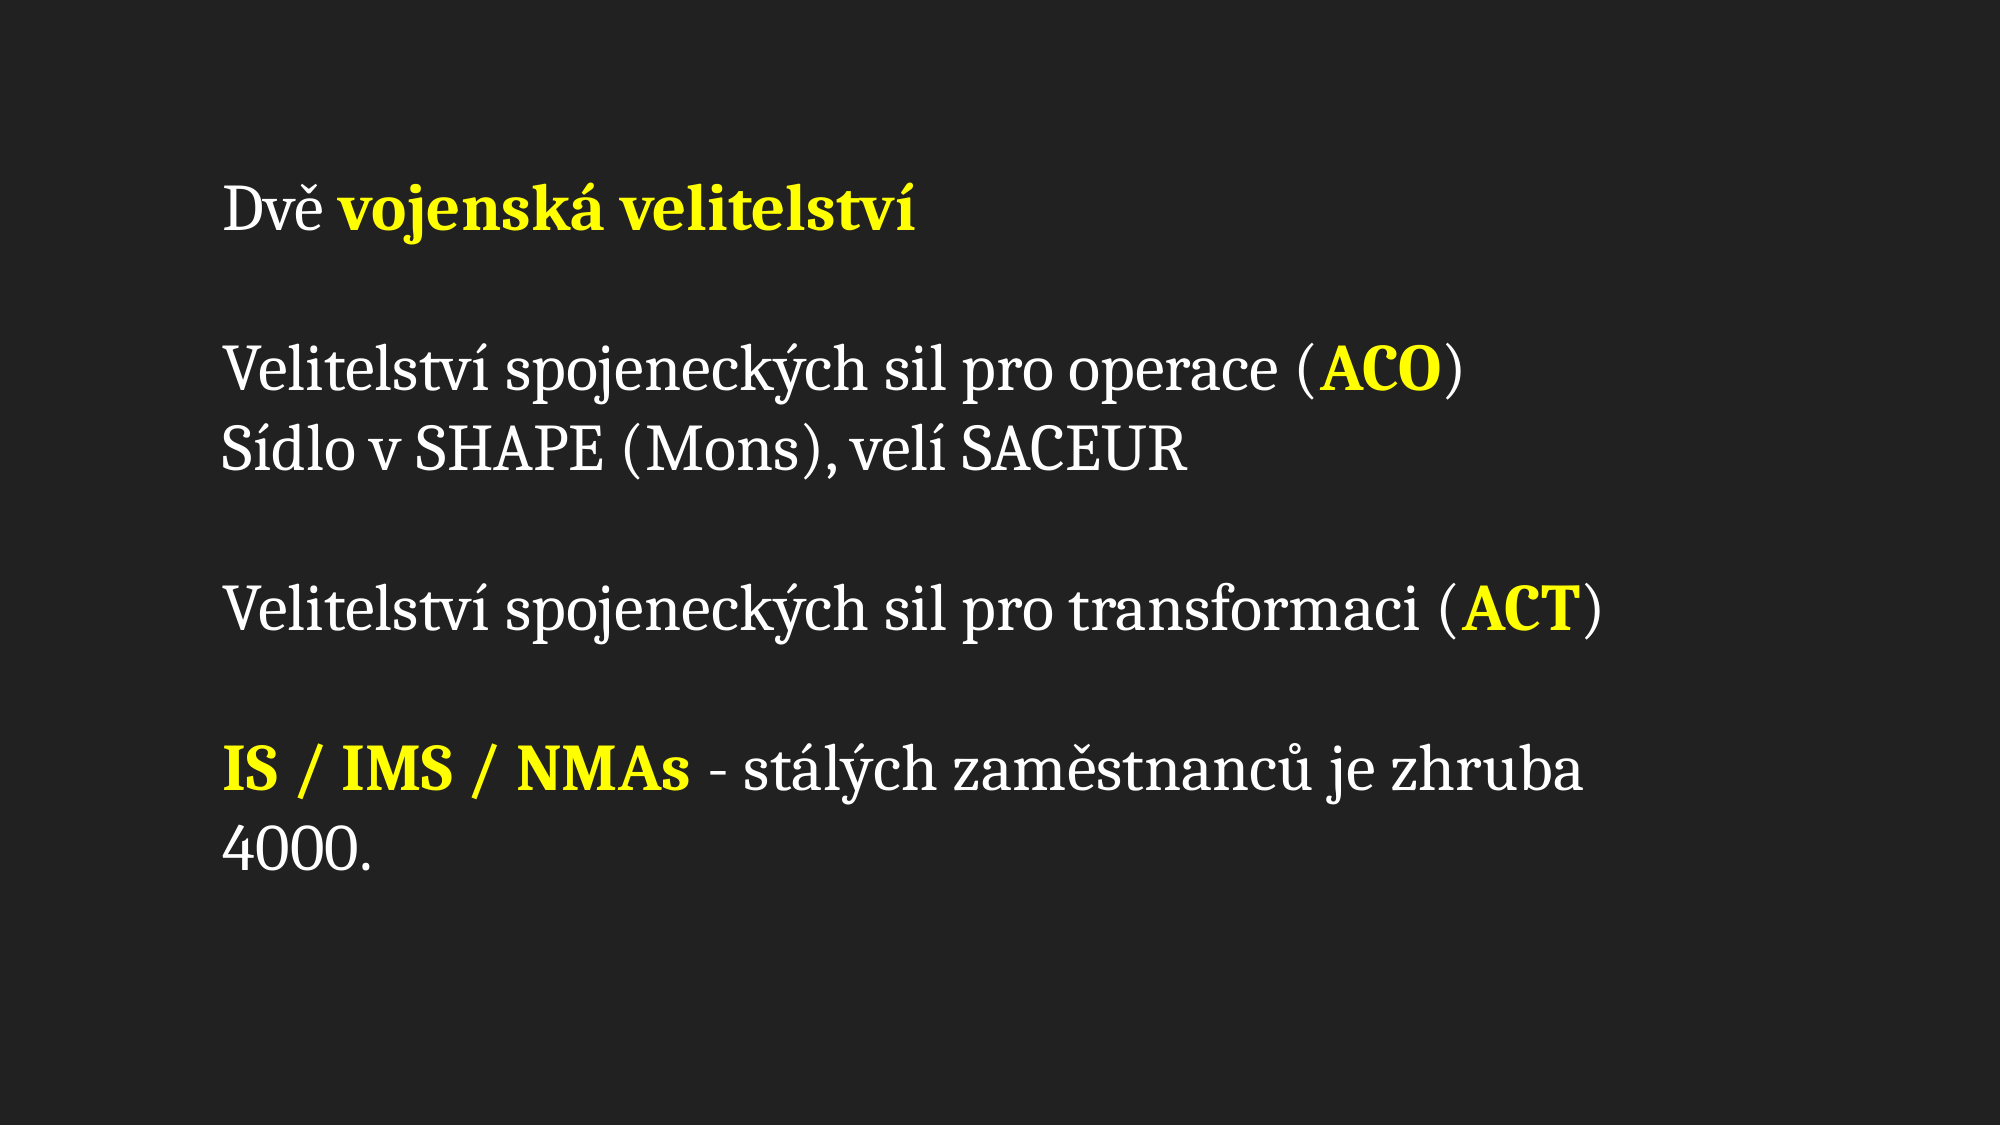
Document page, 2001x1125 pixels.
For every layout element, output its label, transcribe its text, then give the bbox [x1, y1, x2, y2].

text_box Dvě vojenská velitelství Velitelství spojeneckých sil pro operace (ACO) Sídlo v SHAPE (Mons), velí SACEUR Velitelství spojeneckých sil pro transformaci (ACT) IS / IMS / NMAs - stálých zaměstnanců je zhruba 4000. [208, 157, 1705, 971]
